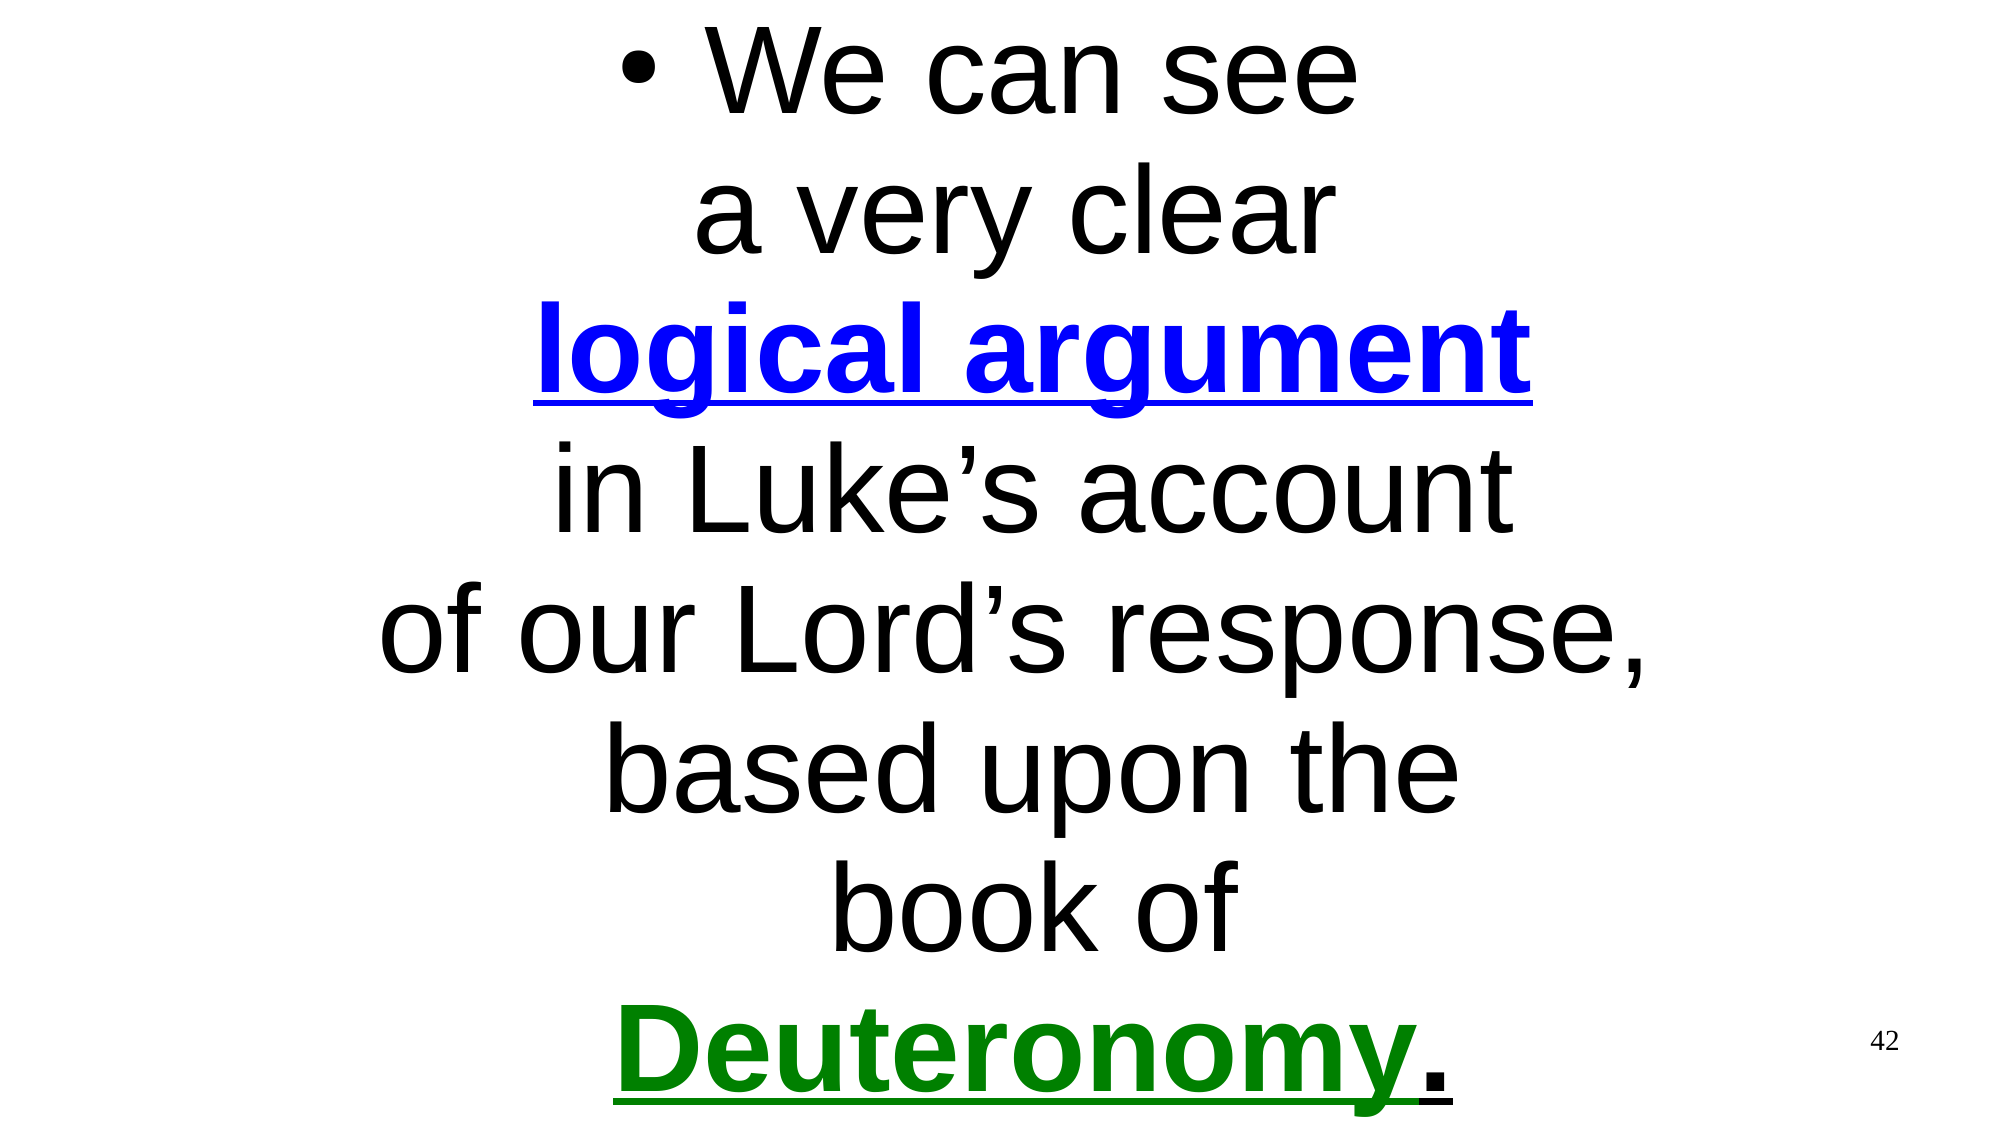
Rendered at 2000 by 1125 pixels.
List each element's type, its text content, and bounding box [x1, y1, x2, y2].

list We can see a very clear logical argument in Luke’s account of our Lord’s response, based upon the book of Deuteronomy. [0, 0, 1996, 1123]
